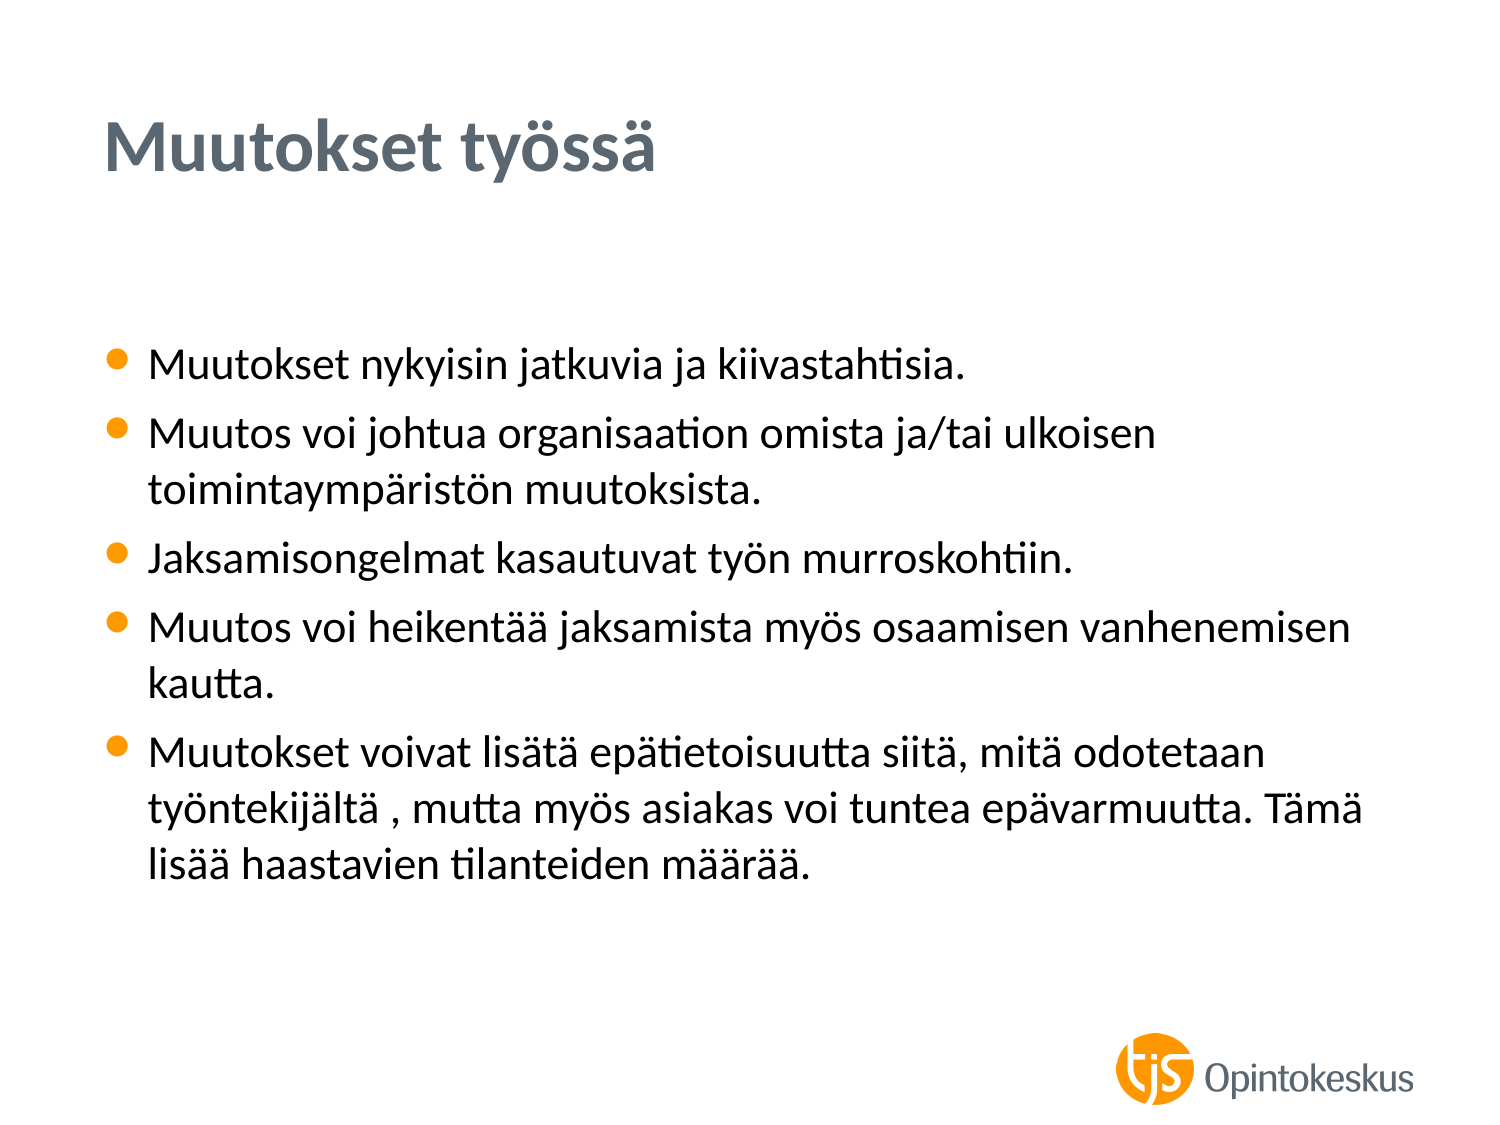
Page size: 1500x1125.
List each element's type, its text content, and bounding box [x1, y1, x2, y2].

list Muutokset nykyisin jatkuvia ja kiivastahtisia. Muutos voi johtua organisaation omista ja/tai ulkoisen toimintaympäristön muutoksista. Jaksamisongelmat kasautuvat työn murroskohtiin. Muutos voi heikentää jaksamista myös osaamisen vanhenemisen kautta. Muutokset voivat lisätä epätietoisuutta siitä, mitä odotetaan työntekijältä , mutta myös asiakas voi tuntea epävarmuutta. Tämä lisää haastavien tilanteiden määrää. [88, 324, 1412, 1004]
picture [1116, 1033, 1413, 1105]
title Muutokset työssä [88, 88, 1412, 266]
